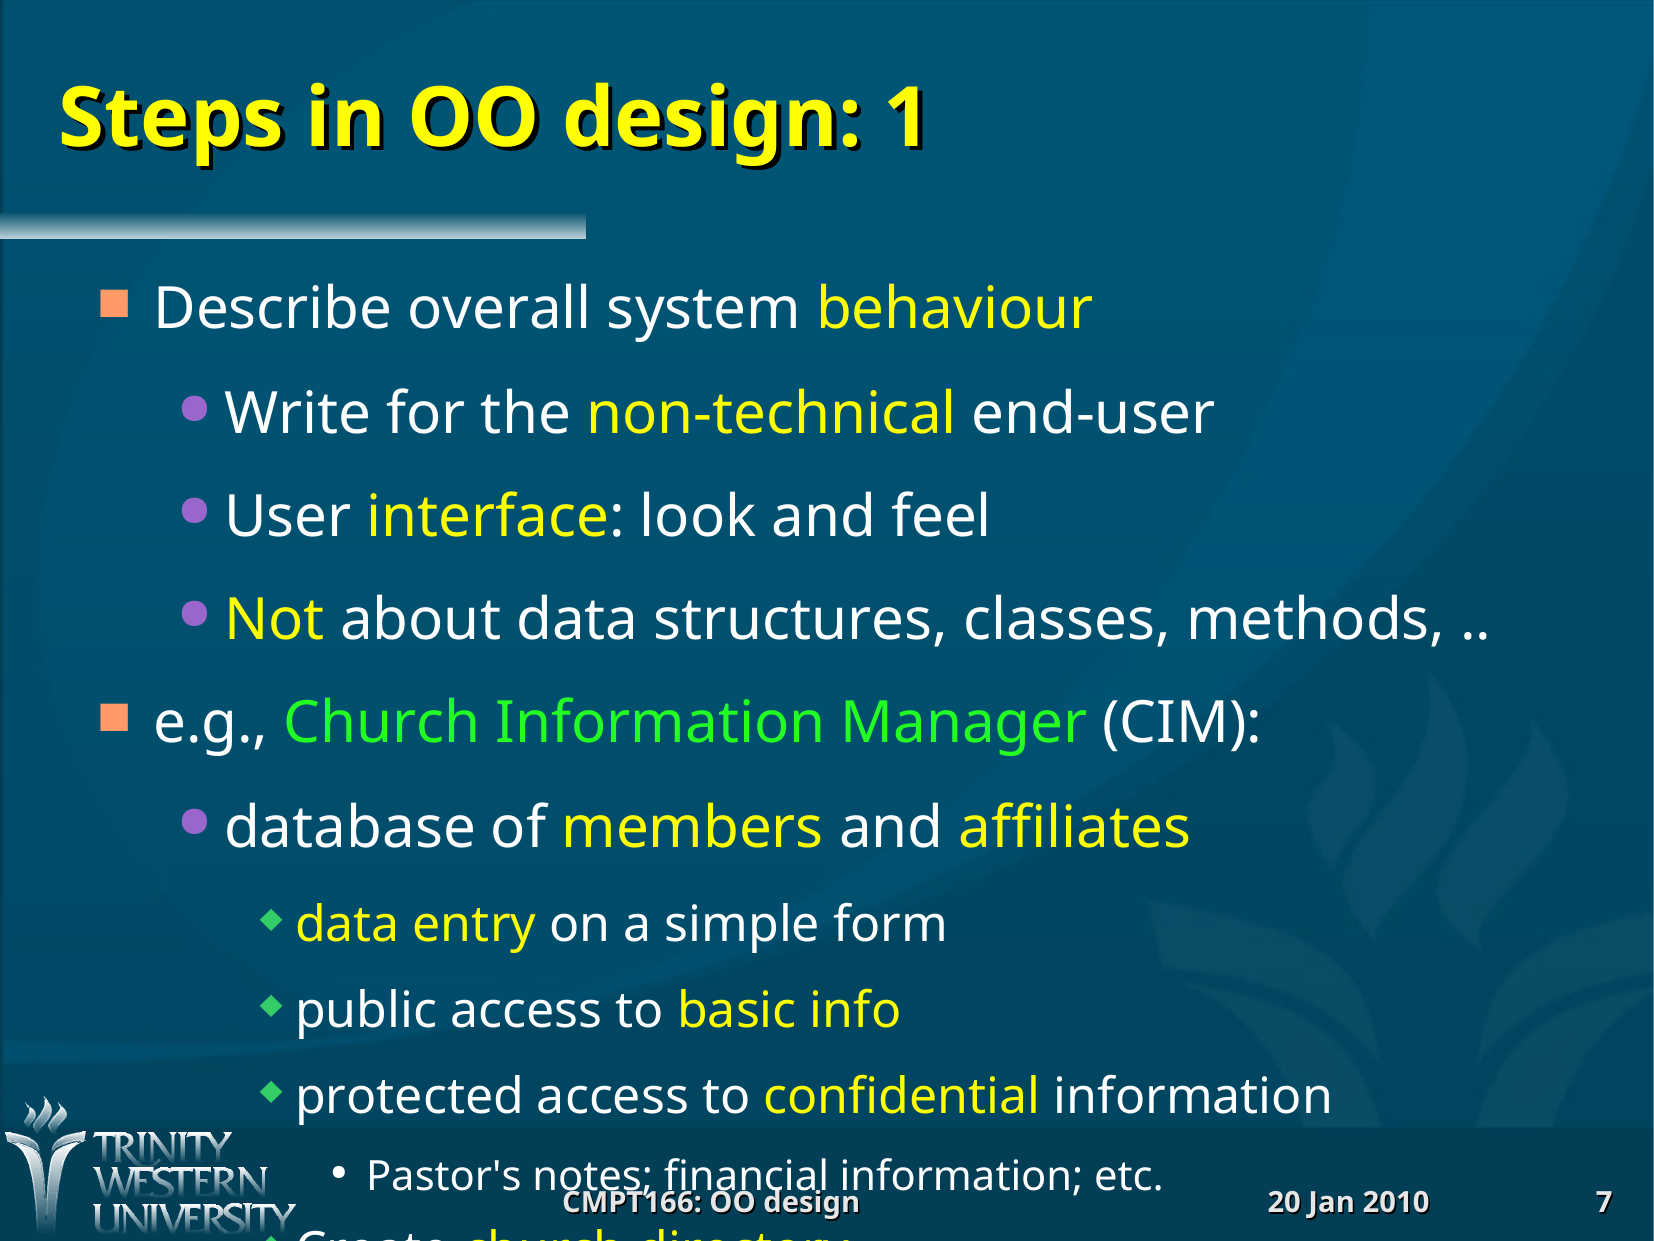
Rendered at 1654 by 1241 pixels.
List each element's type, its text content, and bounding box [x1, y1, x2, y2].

picture [38, 1227, 54, 1232]
title Steps in OO design: 1 [59, 19, 1548, 208]
list Describe overall system behaviour Write for the non-technical end-user User interface: look and feel Not about data structures, classes, methods, .. e.g., Church Information Manager (CIM): database of members and affiliates data entry on a simple form public access to basic info protected access to confidential information Pastor's notes; financial information; etc. Create church directory [82, 266, 1654, 1165]
